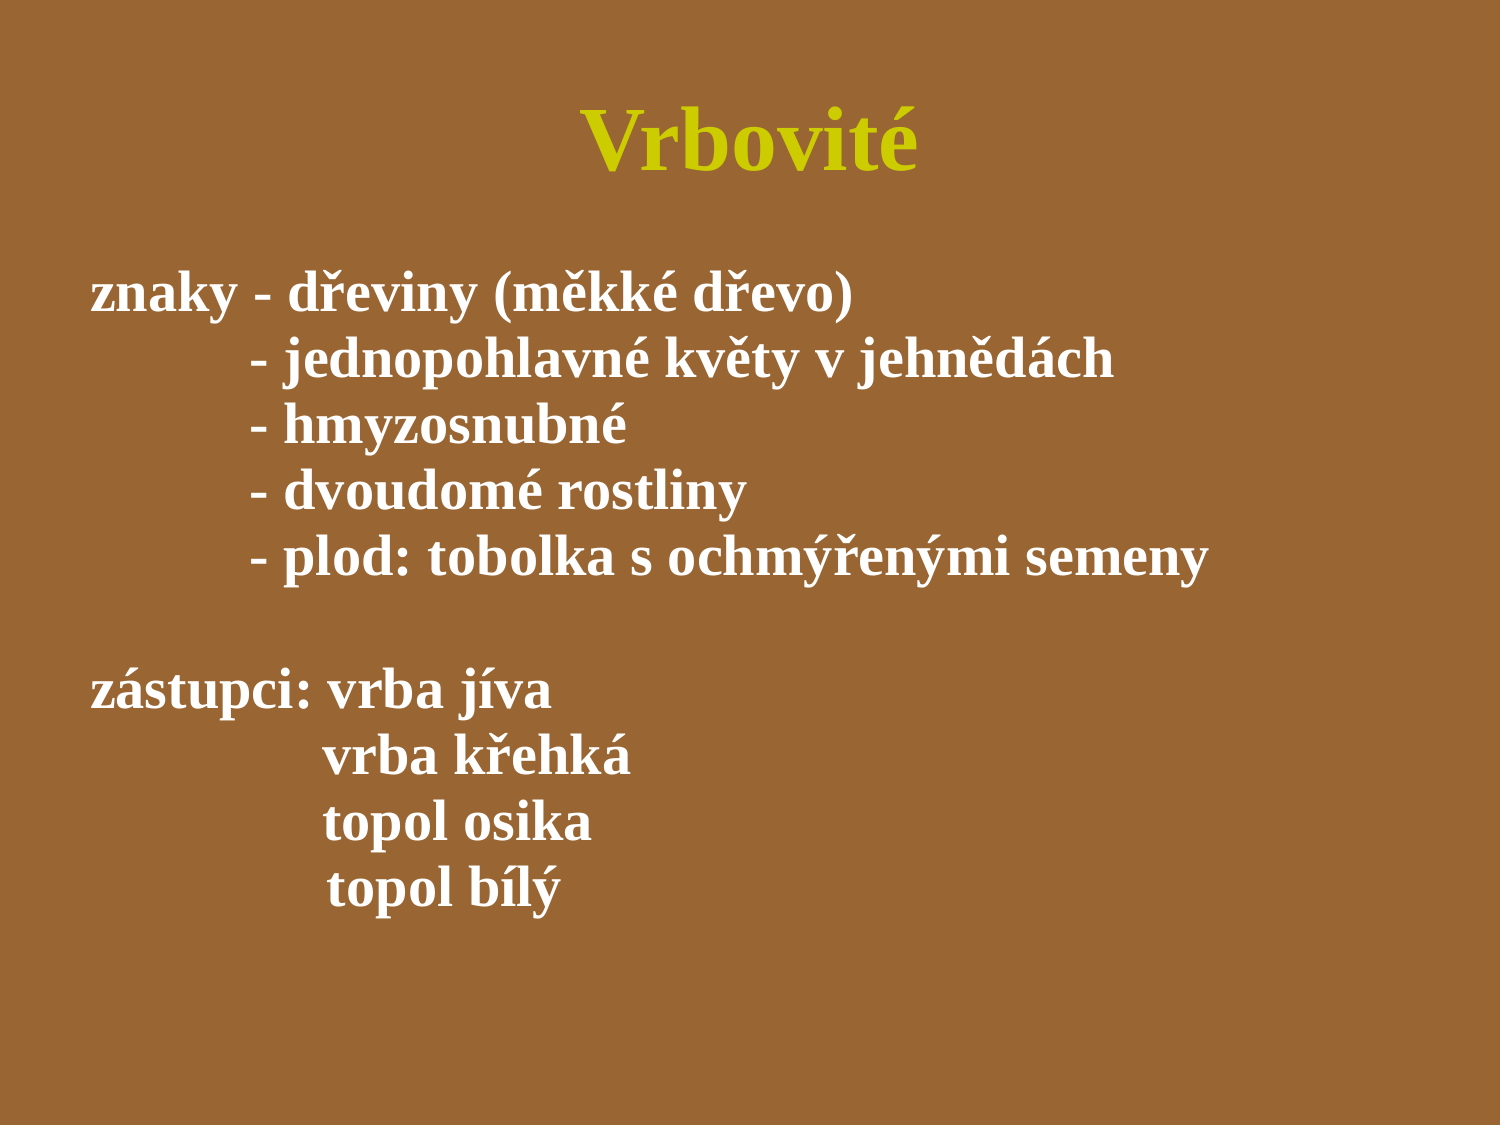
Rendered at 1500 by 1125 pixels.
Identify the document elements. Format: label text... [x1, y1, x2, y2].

list znaky - dřeviny (měkké dřevo) - jednopohlavné květy v jehnědách - hmyzosnubné - dvoudomé rostliny - plod: tobolka s ochmýřenými semeny zástupci: vrba jíva vrba křehká topol osika topol bílý [75, 262, 1426, 1006]
title Vrbovité [75, 45, 1426, 234]
